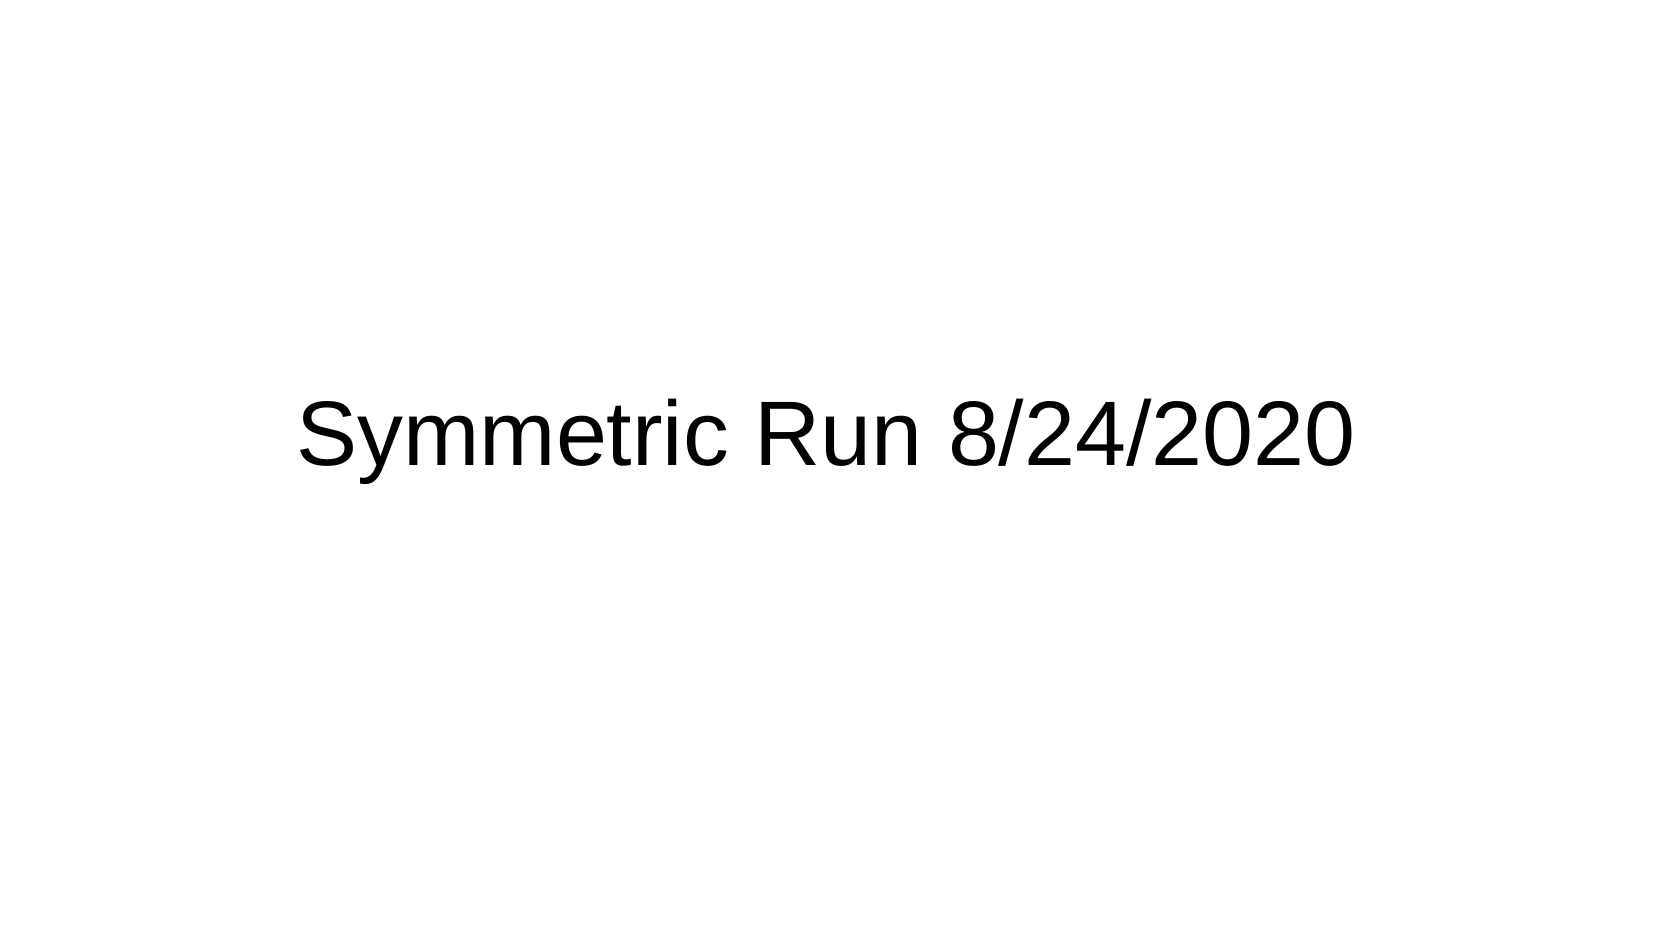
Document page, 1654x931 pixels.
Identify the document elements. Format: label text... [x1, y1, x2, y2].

title Symmetric Run 8/24/2020 [82, 355, 1571, 512]
